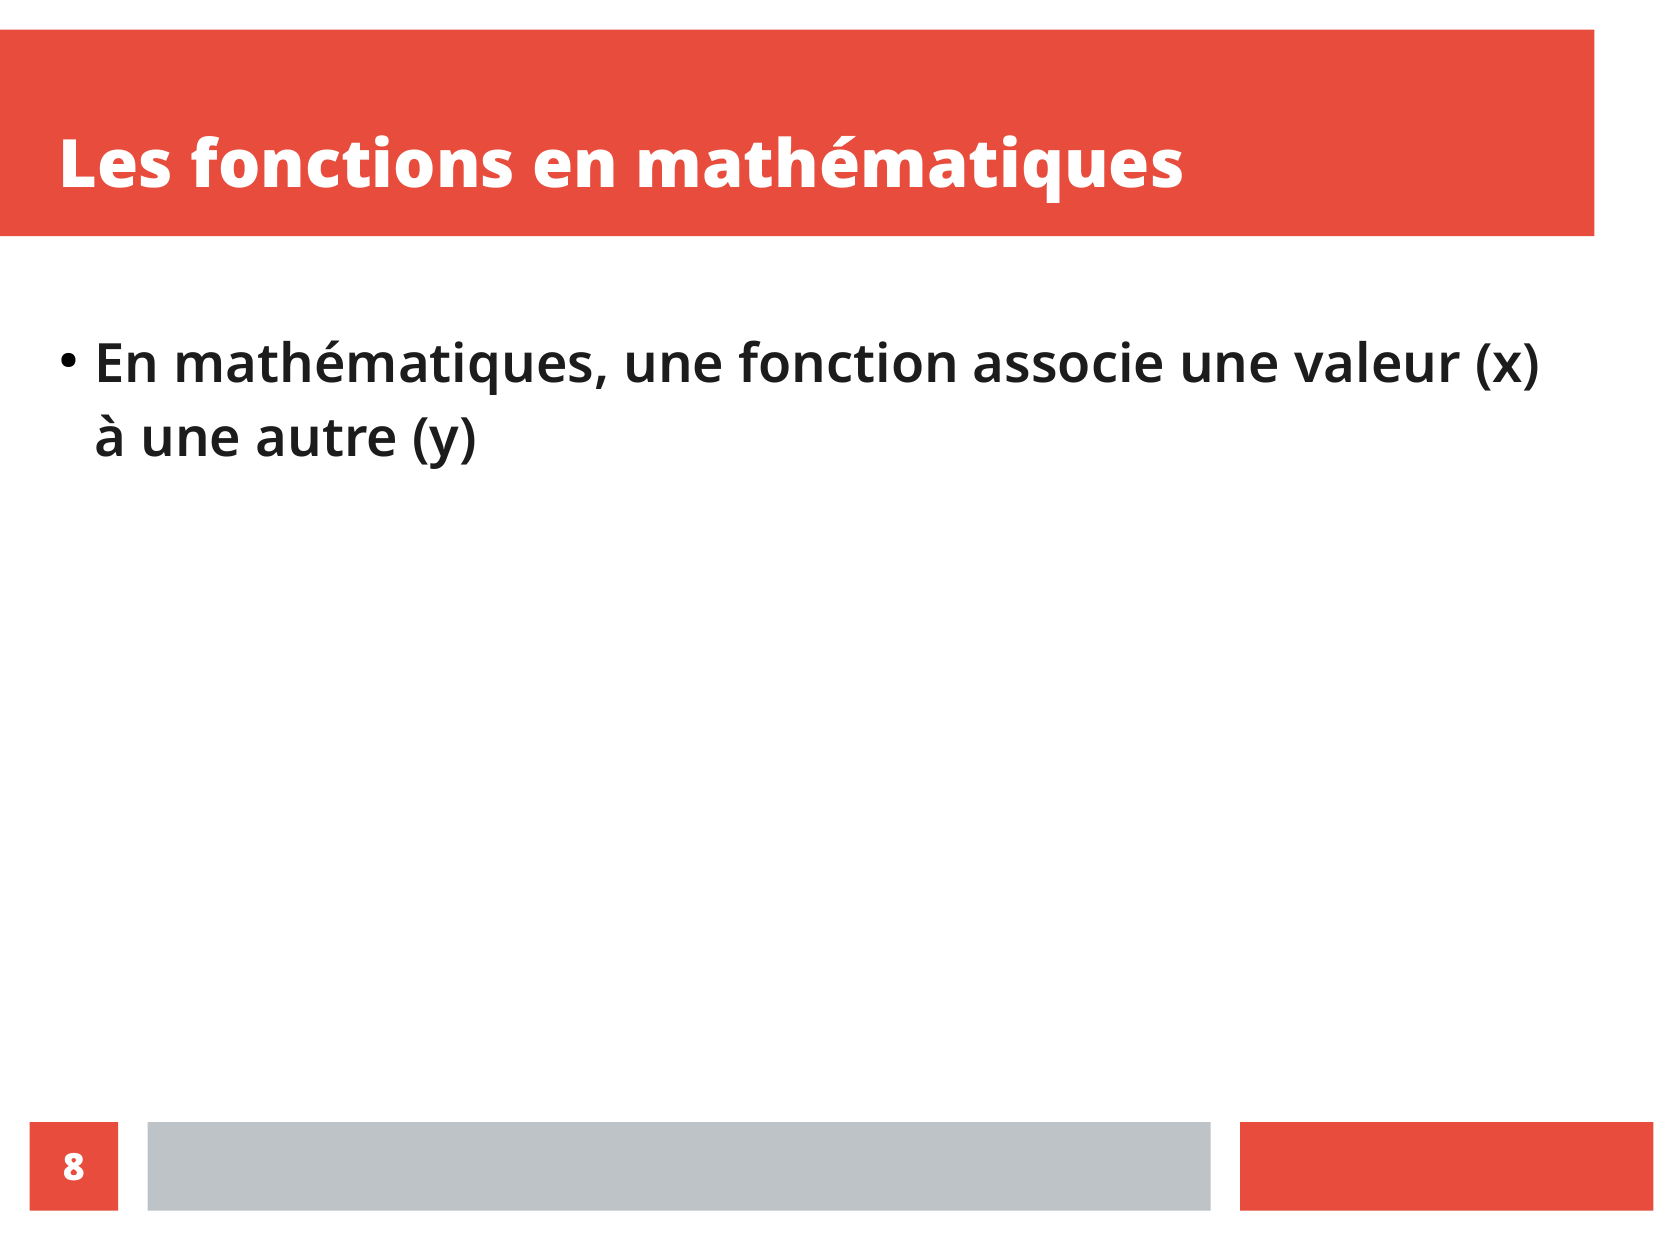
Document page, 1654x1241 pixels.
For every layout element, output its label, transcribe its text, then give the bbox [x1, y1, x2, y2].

list En mathématiques, une fonction associe une valeur (x) à une autre (y) [59, 324, 1565, 1093]
title Les fonctions en mathématiques [59, 59, 1595, 207]
